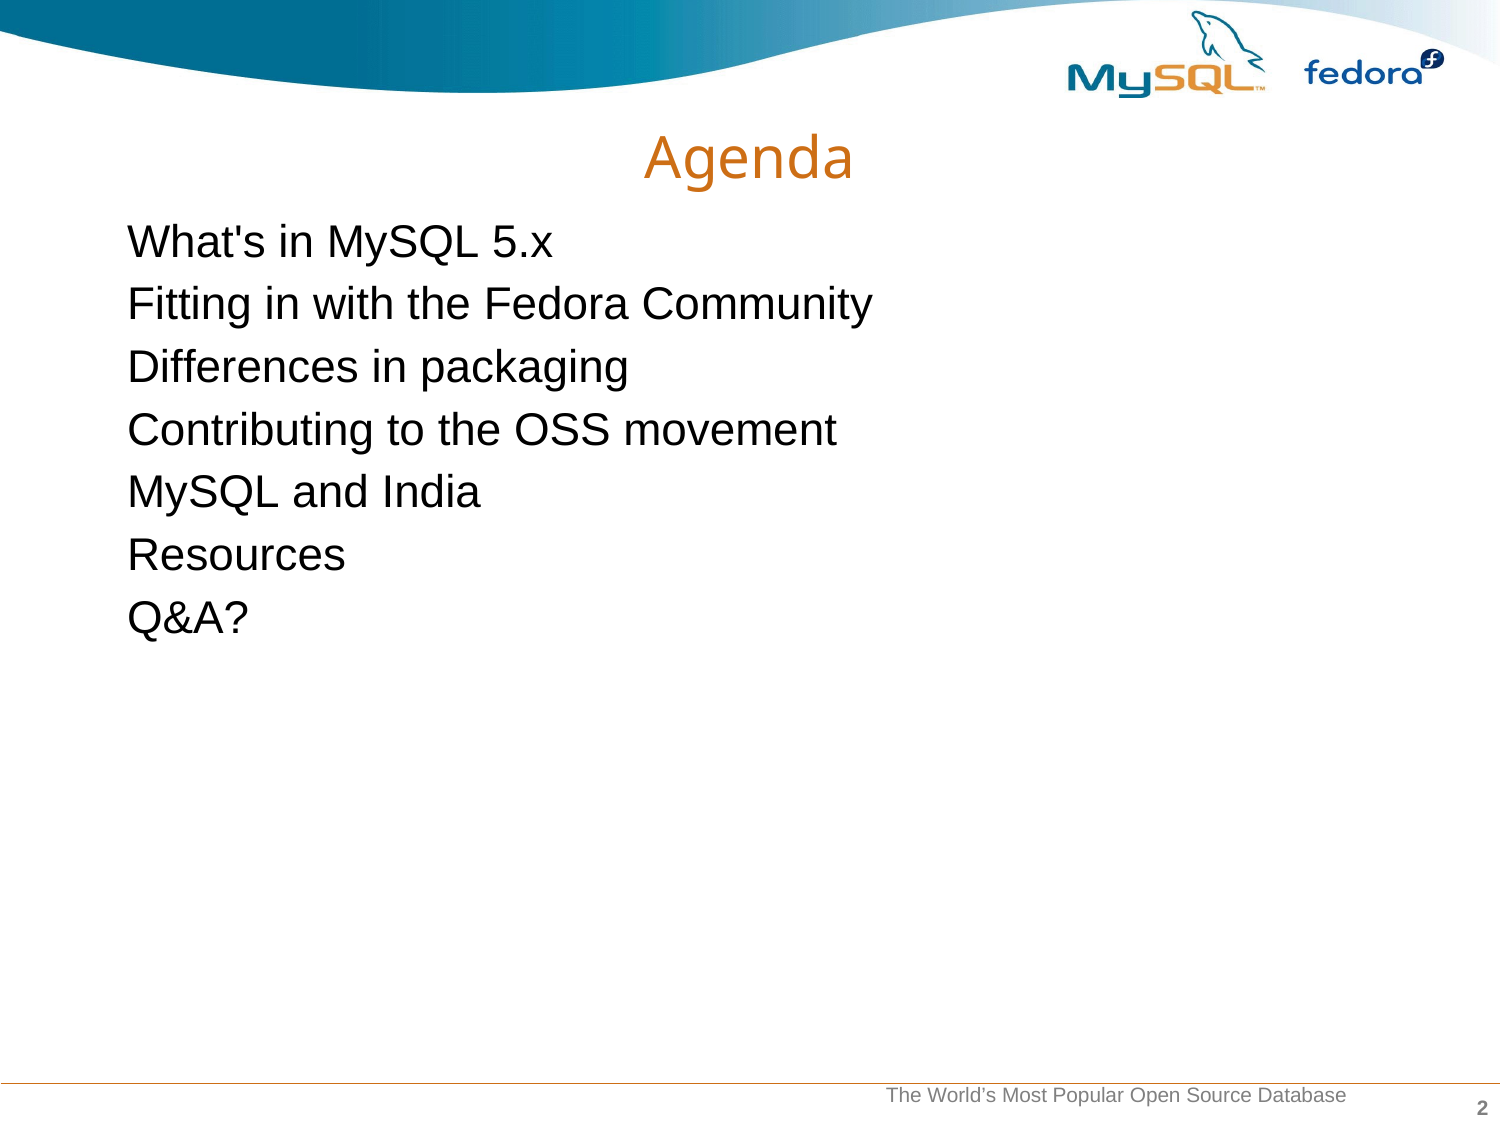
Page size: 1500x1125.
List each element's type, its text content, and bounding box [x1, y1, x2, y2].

title Agenda [0, 87, 1500, 226]
picture [0, 31, 326, 87]
list What's in MySQL 5.x Fitting in with the Fedora Community Differences in packaging Contributing to the OSS movement MySQL and India Resources Q&A? [112, 207, 1388, 1071]
picture [1075, 71, 1085, 87]
picture [613, 0, 1500, 87]
picture [1098, 71, 1107, 87]
